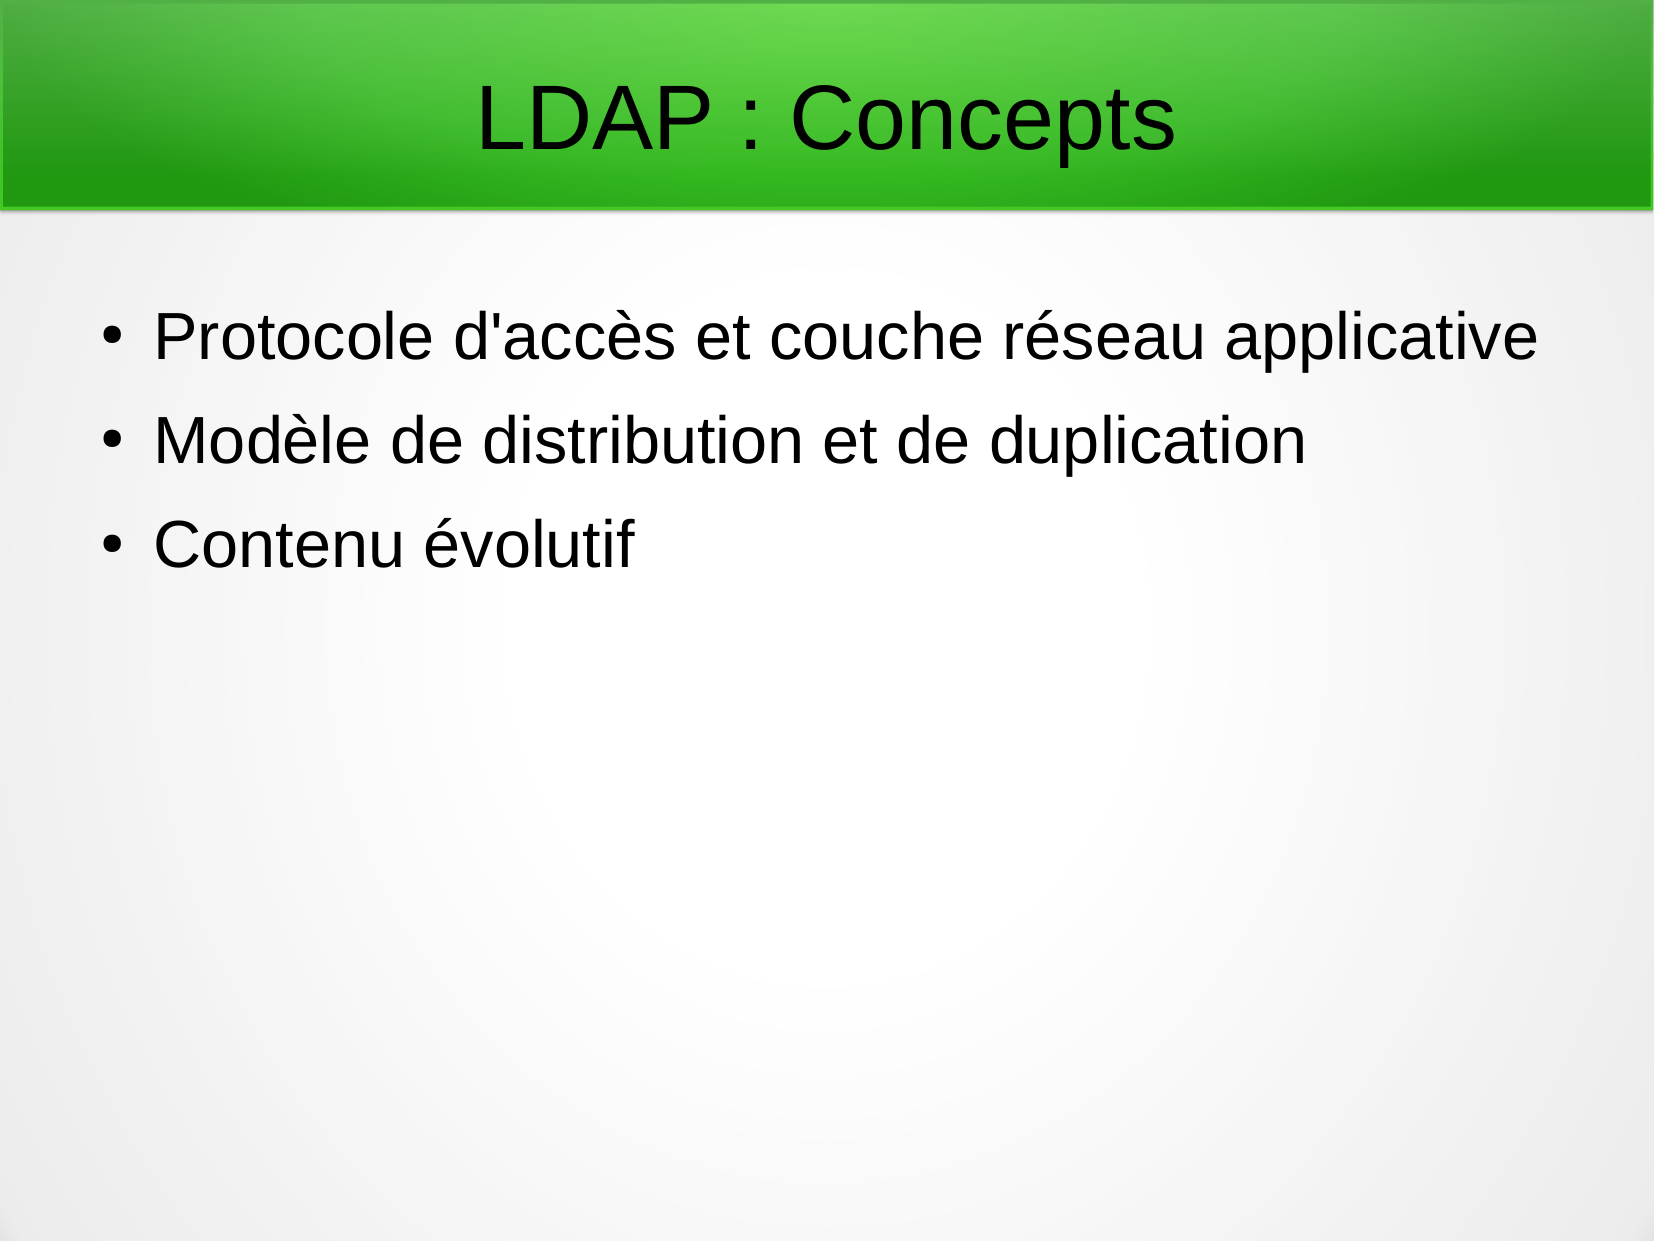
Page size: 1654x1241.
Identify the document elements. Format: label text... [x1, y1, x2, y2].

list Protocole d'accès et couche réseau applicative Modèle de distribution et de duplication Contenu évolutif [82, 299, 1571, 1019]
title LDAP : Concepts [82, 47, 1571, 189]
